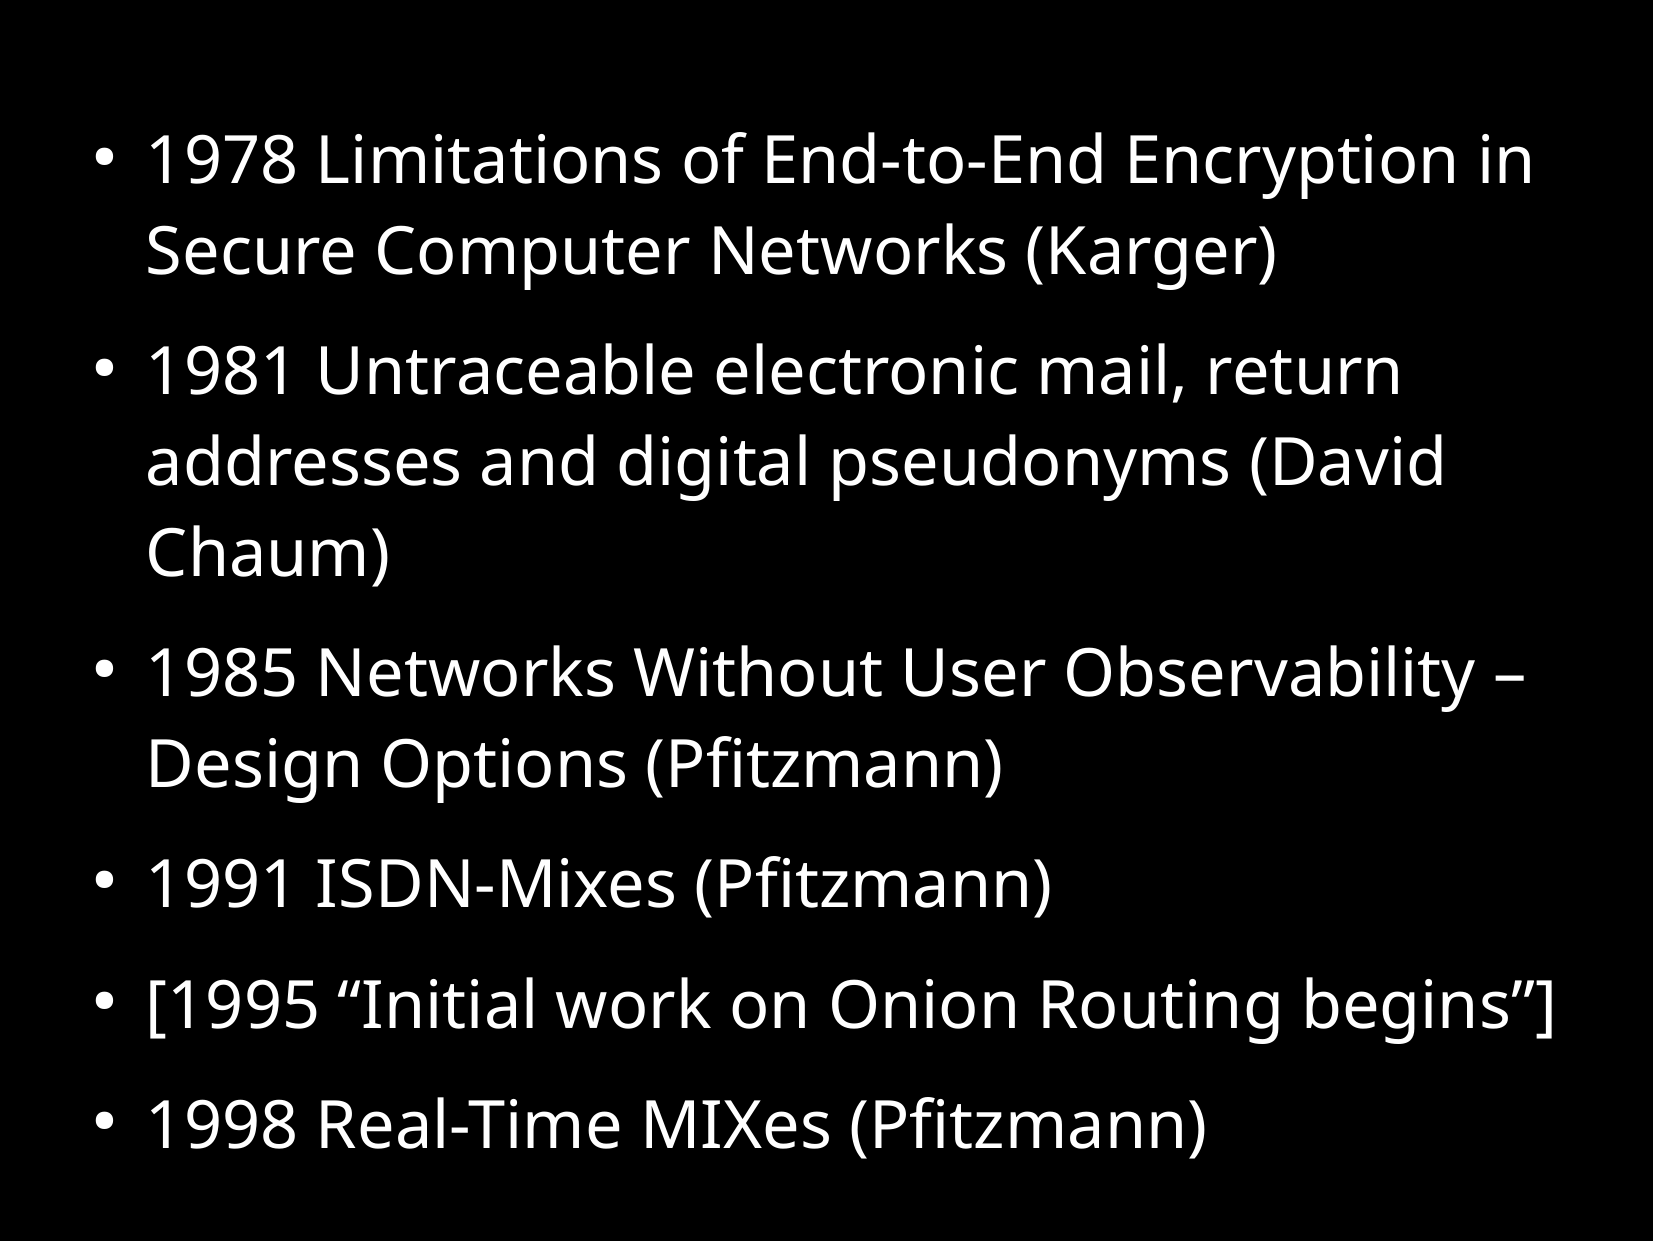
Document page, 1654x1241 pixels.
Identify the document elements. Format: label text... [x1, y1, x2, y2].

list 1978 Limitations of End-to-End Encryption in Secure Computer Networks (Karger) 1981 Untraceable electronic mail, return addresses and digital pseudonyms (David Chaum) 1985 Networks Without User Observability – Design Options (Pfitzmann) 1991 ISDN-Mixes (Pfitzmann) [1995 “Initial work on Onion Routing begins”] 1998 Real-Time MIXes (Pfitzmann) http://freehaven.net/anonbib [75, 112, 1568, 1182]
